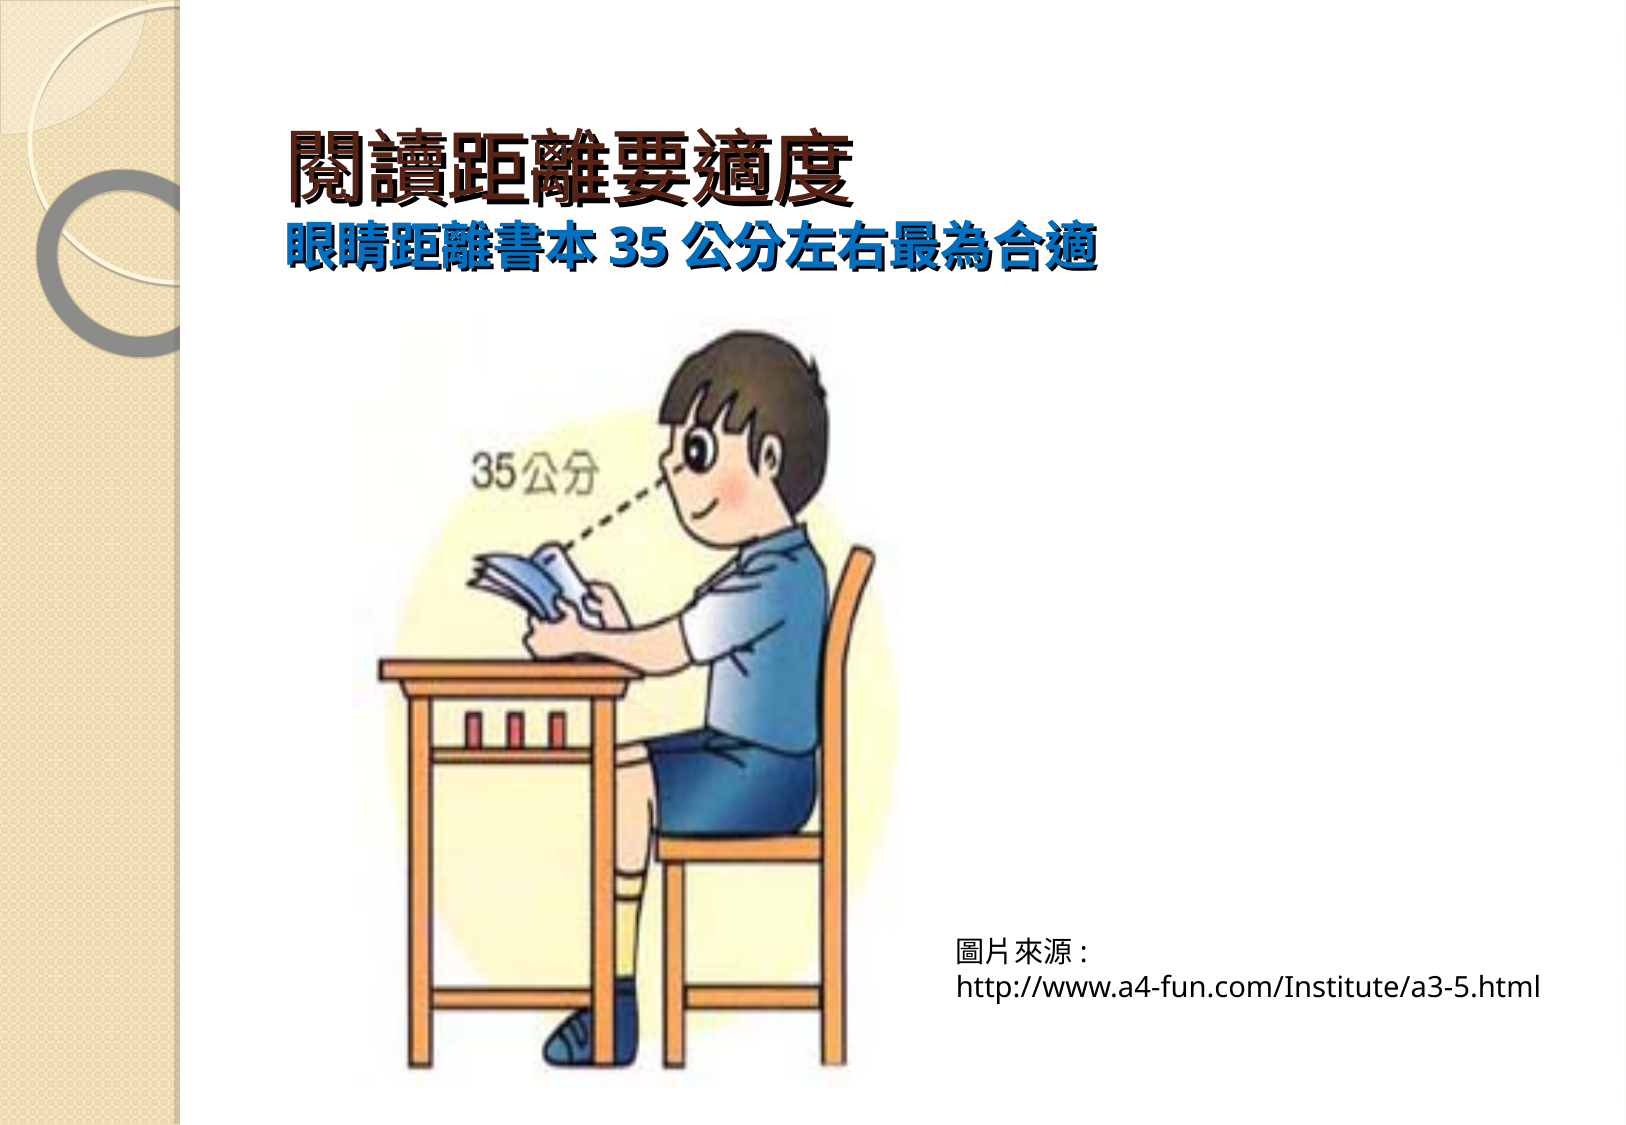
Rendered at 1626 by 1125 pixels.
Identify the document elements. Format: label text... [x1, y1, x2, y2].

text_box 圖片來源: http://www.a4-fun.com/Institute/a3-5.html [941, 926, 1557, 1011]
title 閱讀距離要適度 眼睛距離書本35公分左右最為合適 [269, 90, 1541, 301]
picture [352, 317, 922, 1088]
